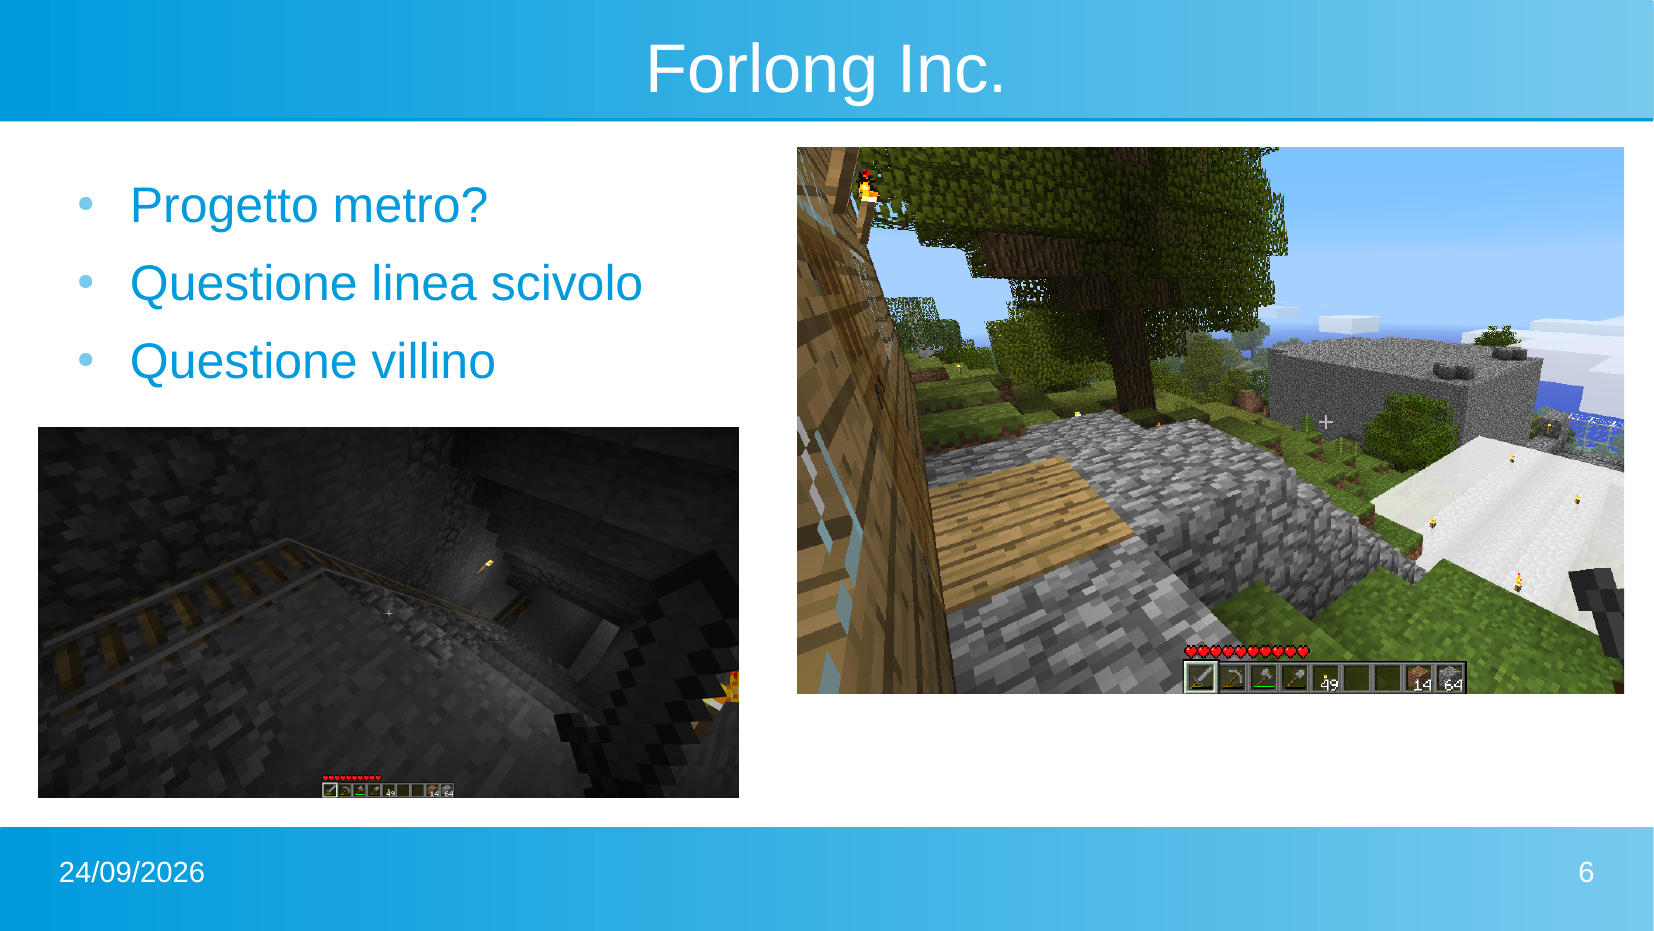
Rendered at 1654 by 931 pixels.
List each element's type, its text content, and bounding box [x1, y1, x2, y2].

list Progetto metro? Questione linea scivolo Questione villino [59, 177, 809, 768]
title Forlong Inc. [59, 29, 1595, 108]
picture [797, 147, 1625, 694]
picture [38, 427, 739, 798]
